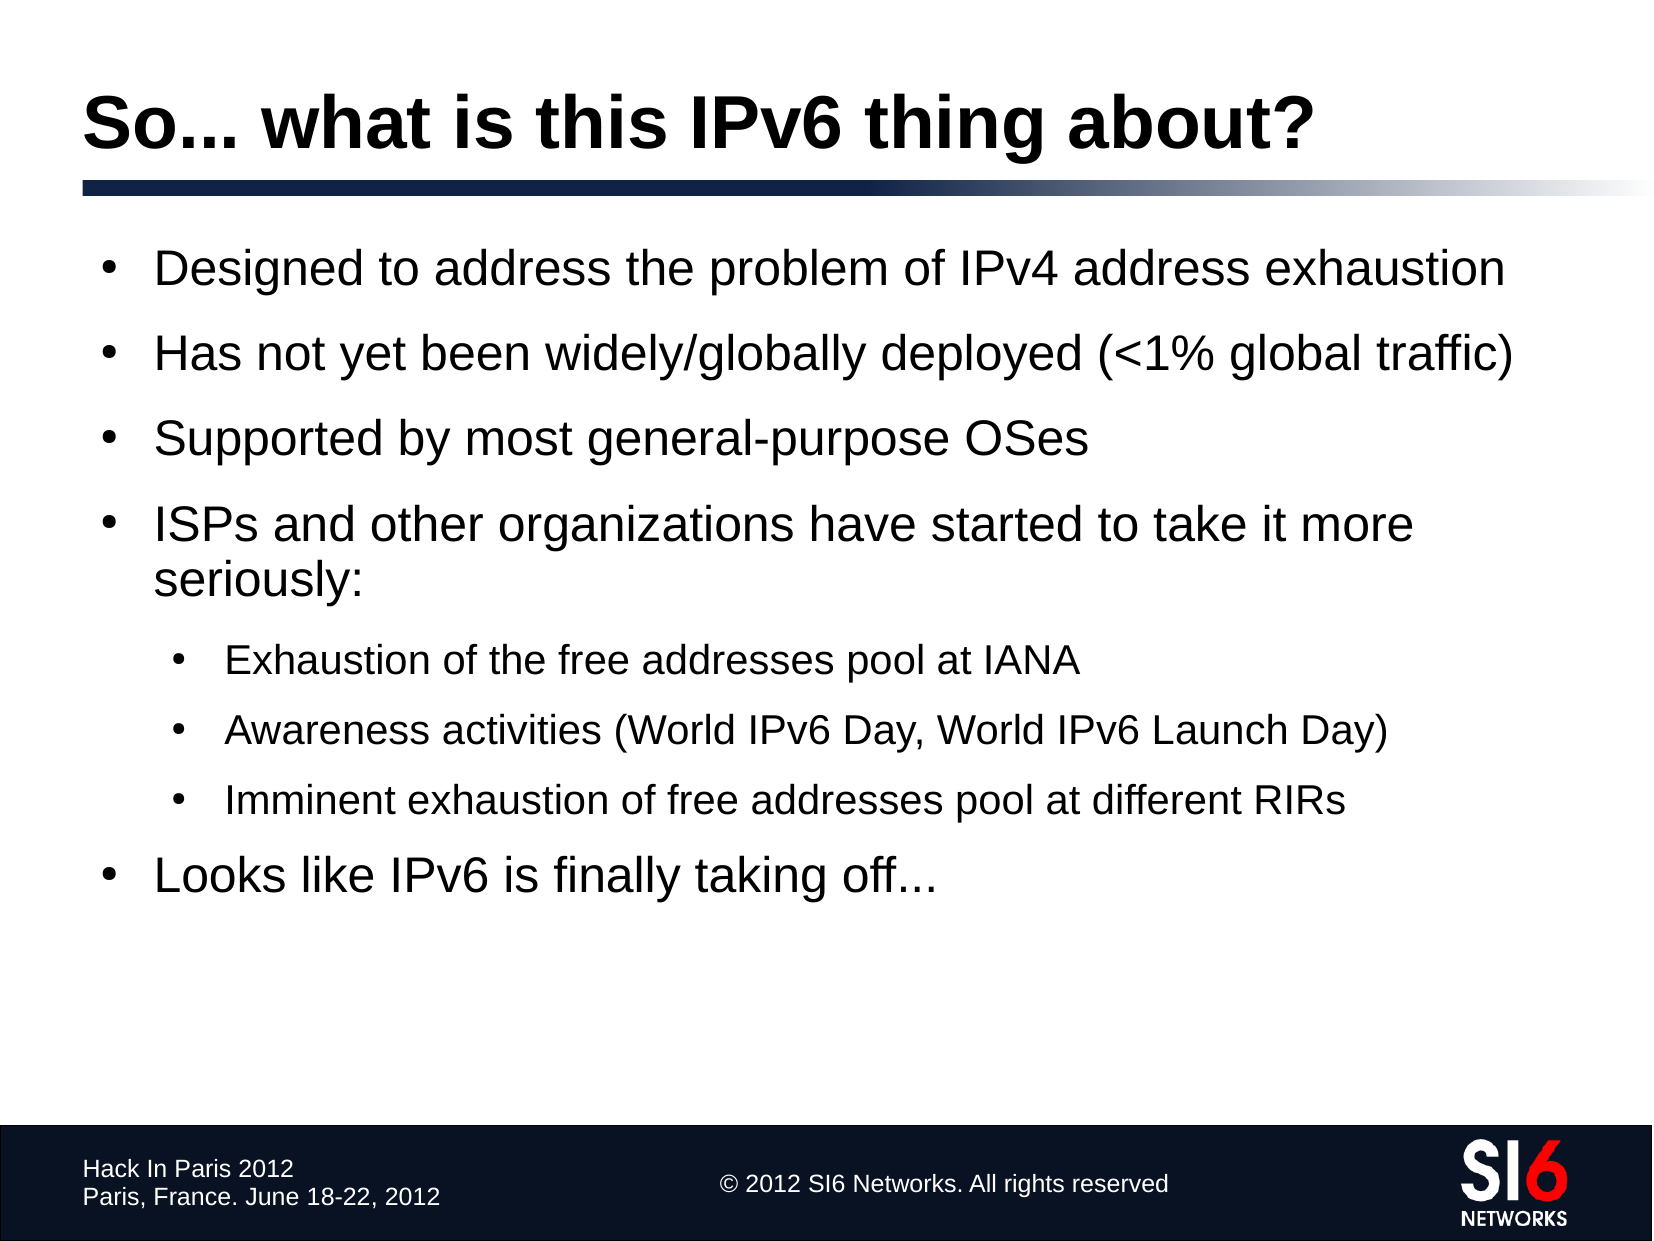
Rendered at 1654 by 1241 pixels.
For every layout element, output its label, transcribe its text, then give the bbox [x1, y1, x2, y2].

title So... what is this IPv6 thing about? [82, 49, 1571, 196]
list Designed to address the problem of IPv4 address exhaustion Has not yet been widely/globally deployed (<1% global traffic) Supported by most general-purpose OSes ISPs and other organizations have started to take it more seriously: Exhaustion of the free addresses pool at IANA Awareness activities (World IPv6 Day, World IPv6 Launch Day) Imminent exhaustion of free addresses pool at different RIRs Looks like IPv6 is finally taking off... [82, 240, 1571, 1109]
picture [1461, 1139, 1567, 1226]
